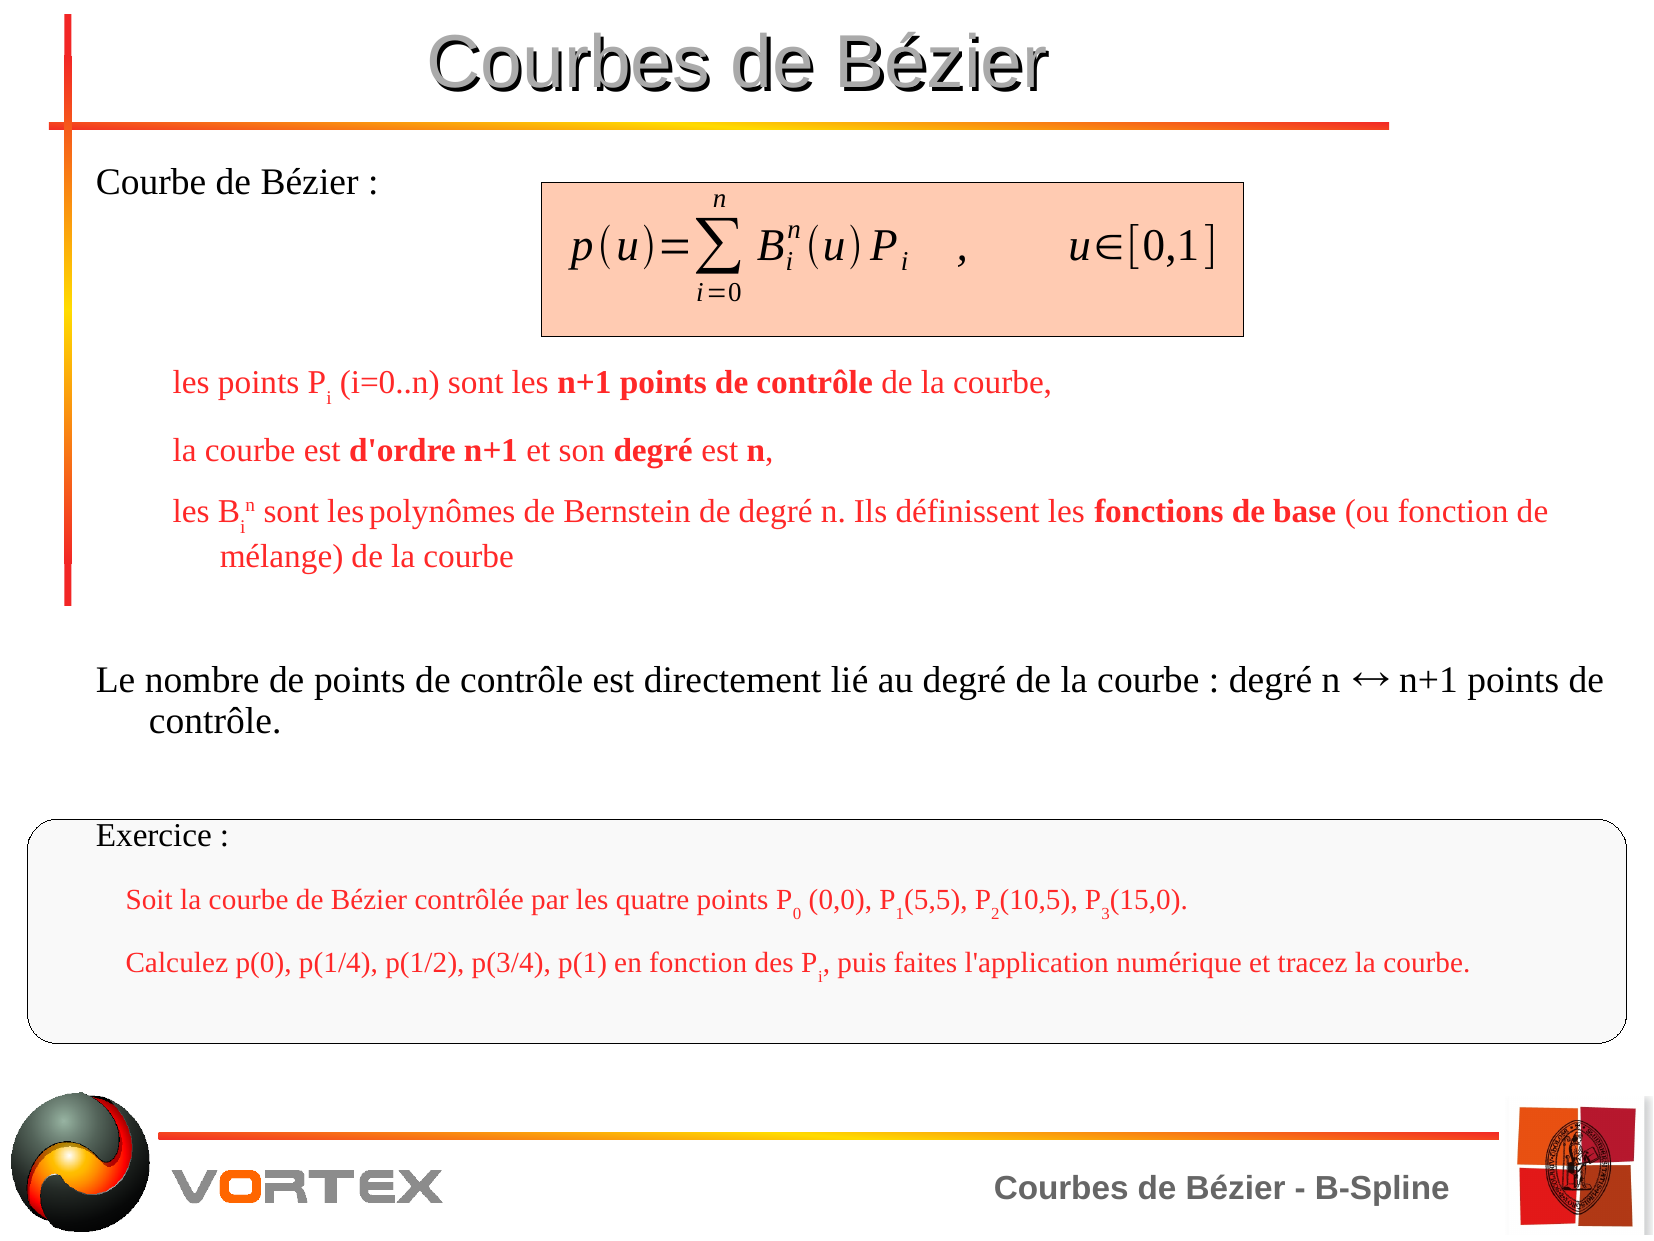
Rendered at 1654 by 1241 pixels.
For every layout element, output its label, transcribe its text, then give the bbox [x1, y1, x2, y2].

picture [11, 1092, 443, 1232]
list Courbe de Bézier : les points Pi (i=0..n) sont les n+1 points de contrôle de la courbe, la courbe est d'ordre n+1 et son degré est n, les Bin sont les polynômes de Bernstein de degré n. Ils définissent les fonctions de base (ou fonction de mélange) de la courbe Le nombre de points de contrôle est directement lié au degré de la courbe : degré n  n+1 points de contrôle. Exercice : Soit la courbe de Bézier contrôlée par les quatre points P0 (0,0), P1(5,5), P2(10,5), P3(15,0). Calculez p(0), p(1/4), p(1/2), p(3/4), p(1) en fonction des Pi, puis faites l'application numérique et tracez la courbe. [78, 160, 1629, 1125]
text_box [27, 819, 78, 1044]
picture [1505, 1096, 1653, 1235]
title Courbes de Bézier [82, 4, 1392, 120]
chart [557, 183, 1222, 307]
